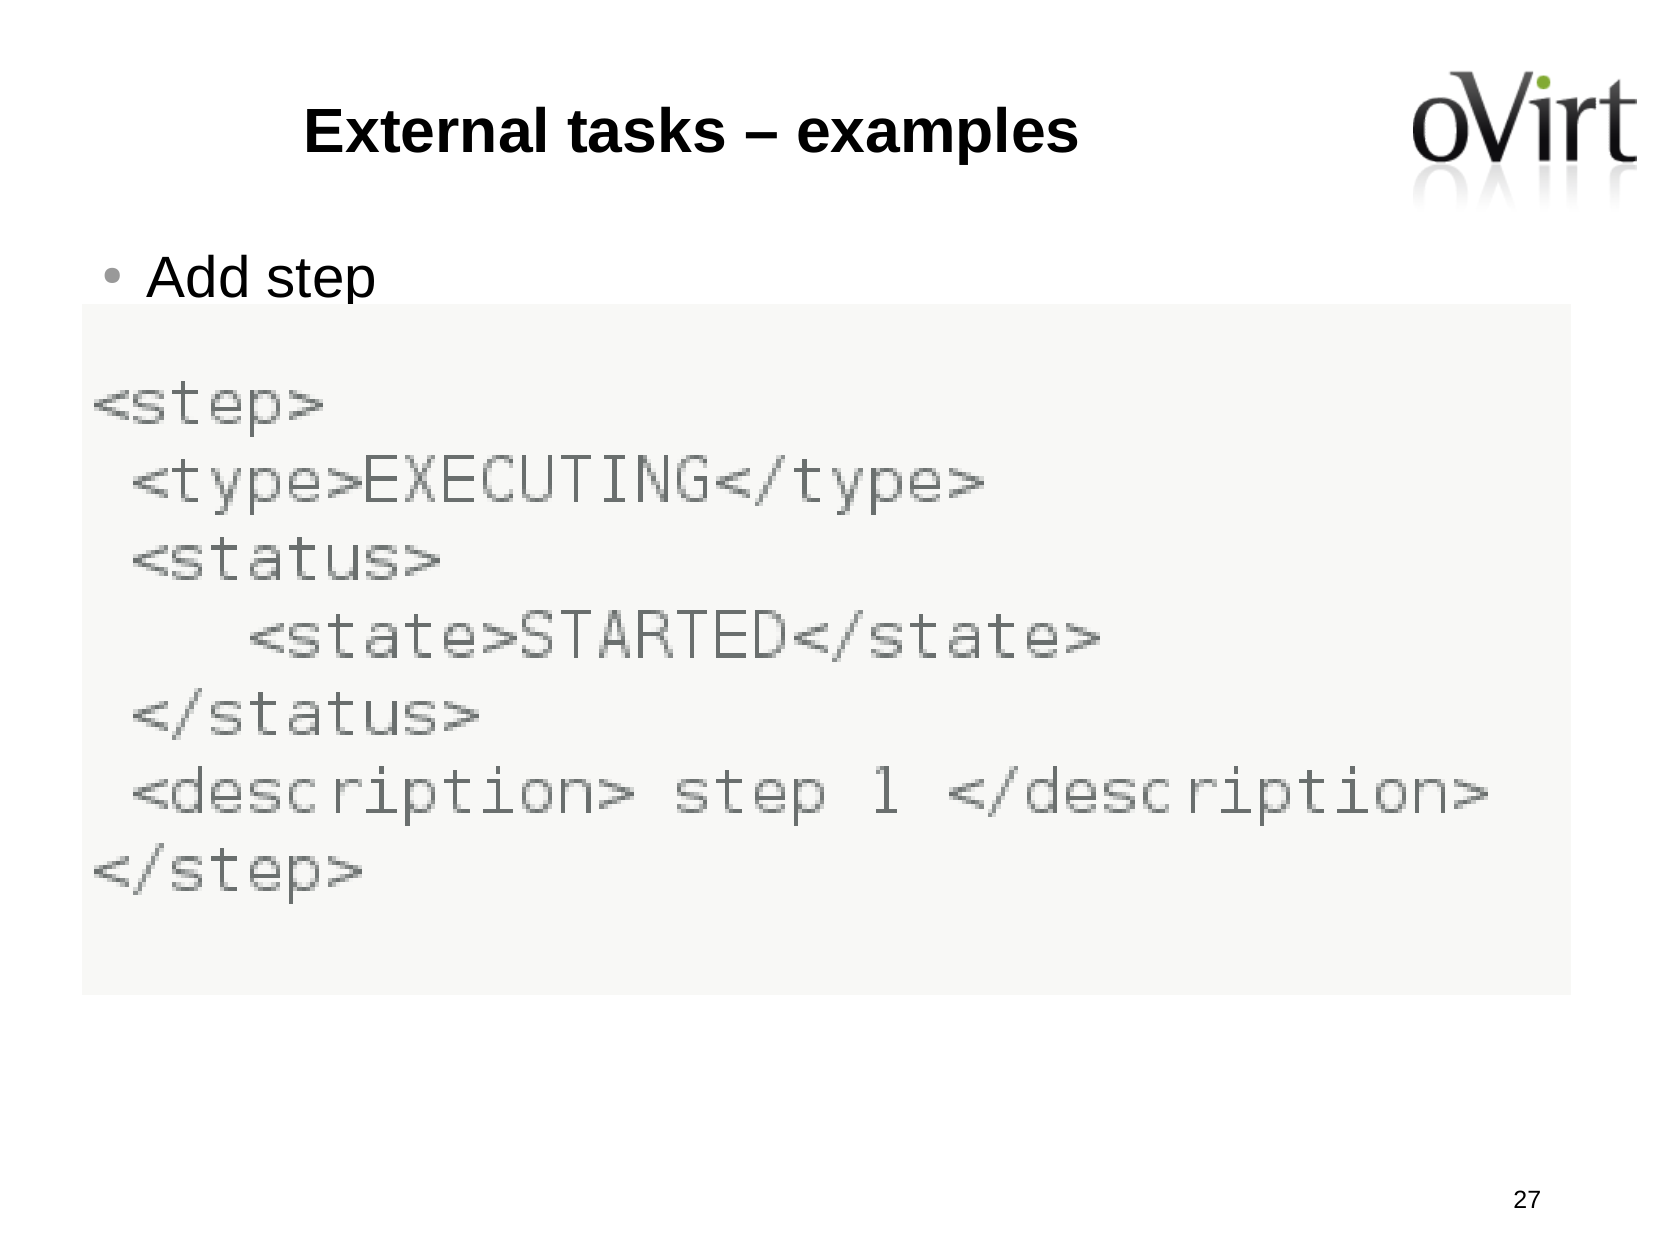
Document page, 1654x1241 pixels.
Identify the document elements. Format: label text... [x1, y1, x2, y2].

list Add step [86, 244, 1576, 1039]
title External tasks – examples [82, 37, 1303, 226]
picture [1413, 63, 1637, 212]
picture [82, 304, 1571, 995]
